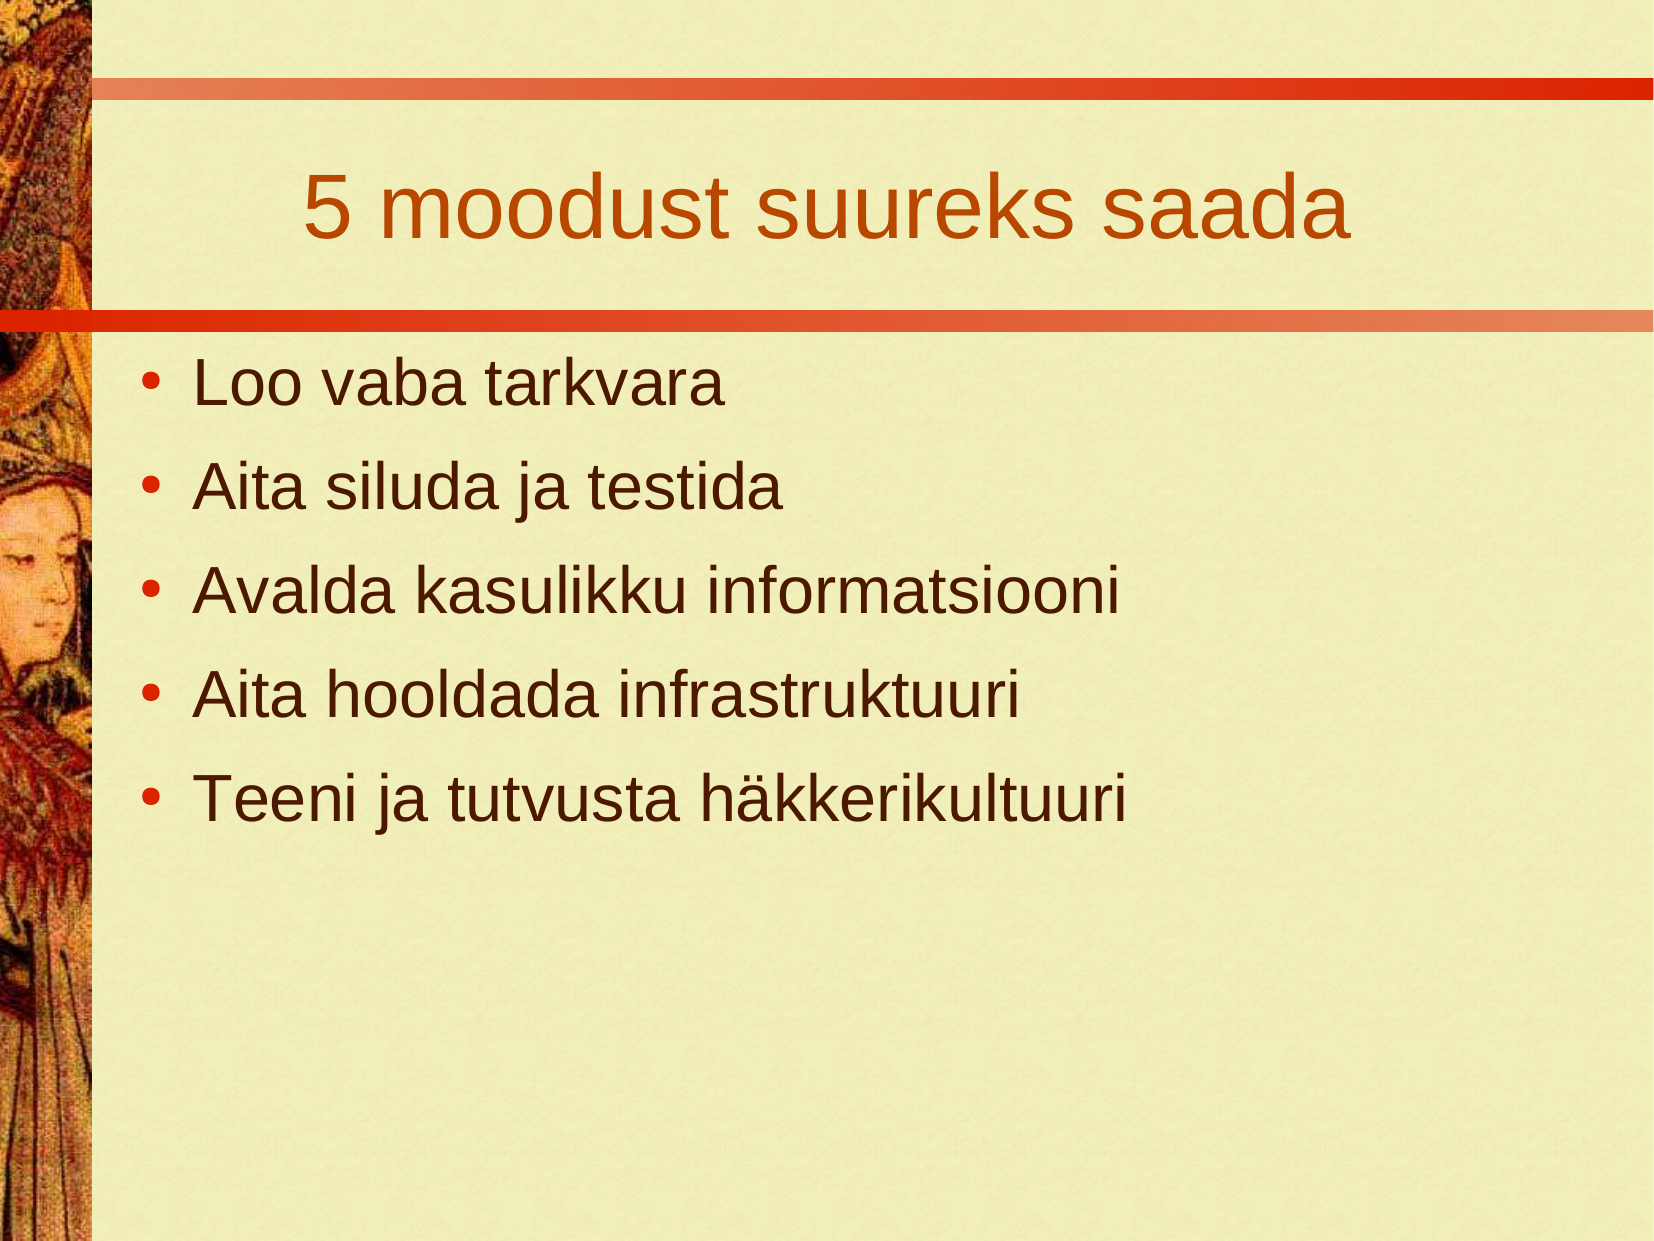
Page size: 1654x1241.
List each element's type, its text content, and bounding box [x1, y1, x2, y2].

title 5 moodust suureks saada [121, 102, 1534, 311]
list Loo vaba tarkvara Aita siluda ja testida Avalda kasulikku informatsiooni Aita hooldada infrastruktuuri Teeni ja tutvusta häkkerikultuuri [121, 344, 1534, 1127]
picture [0, 0, 1654, 310]
picture [0, 332, 1654, 1241]
